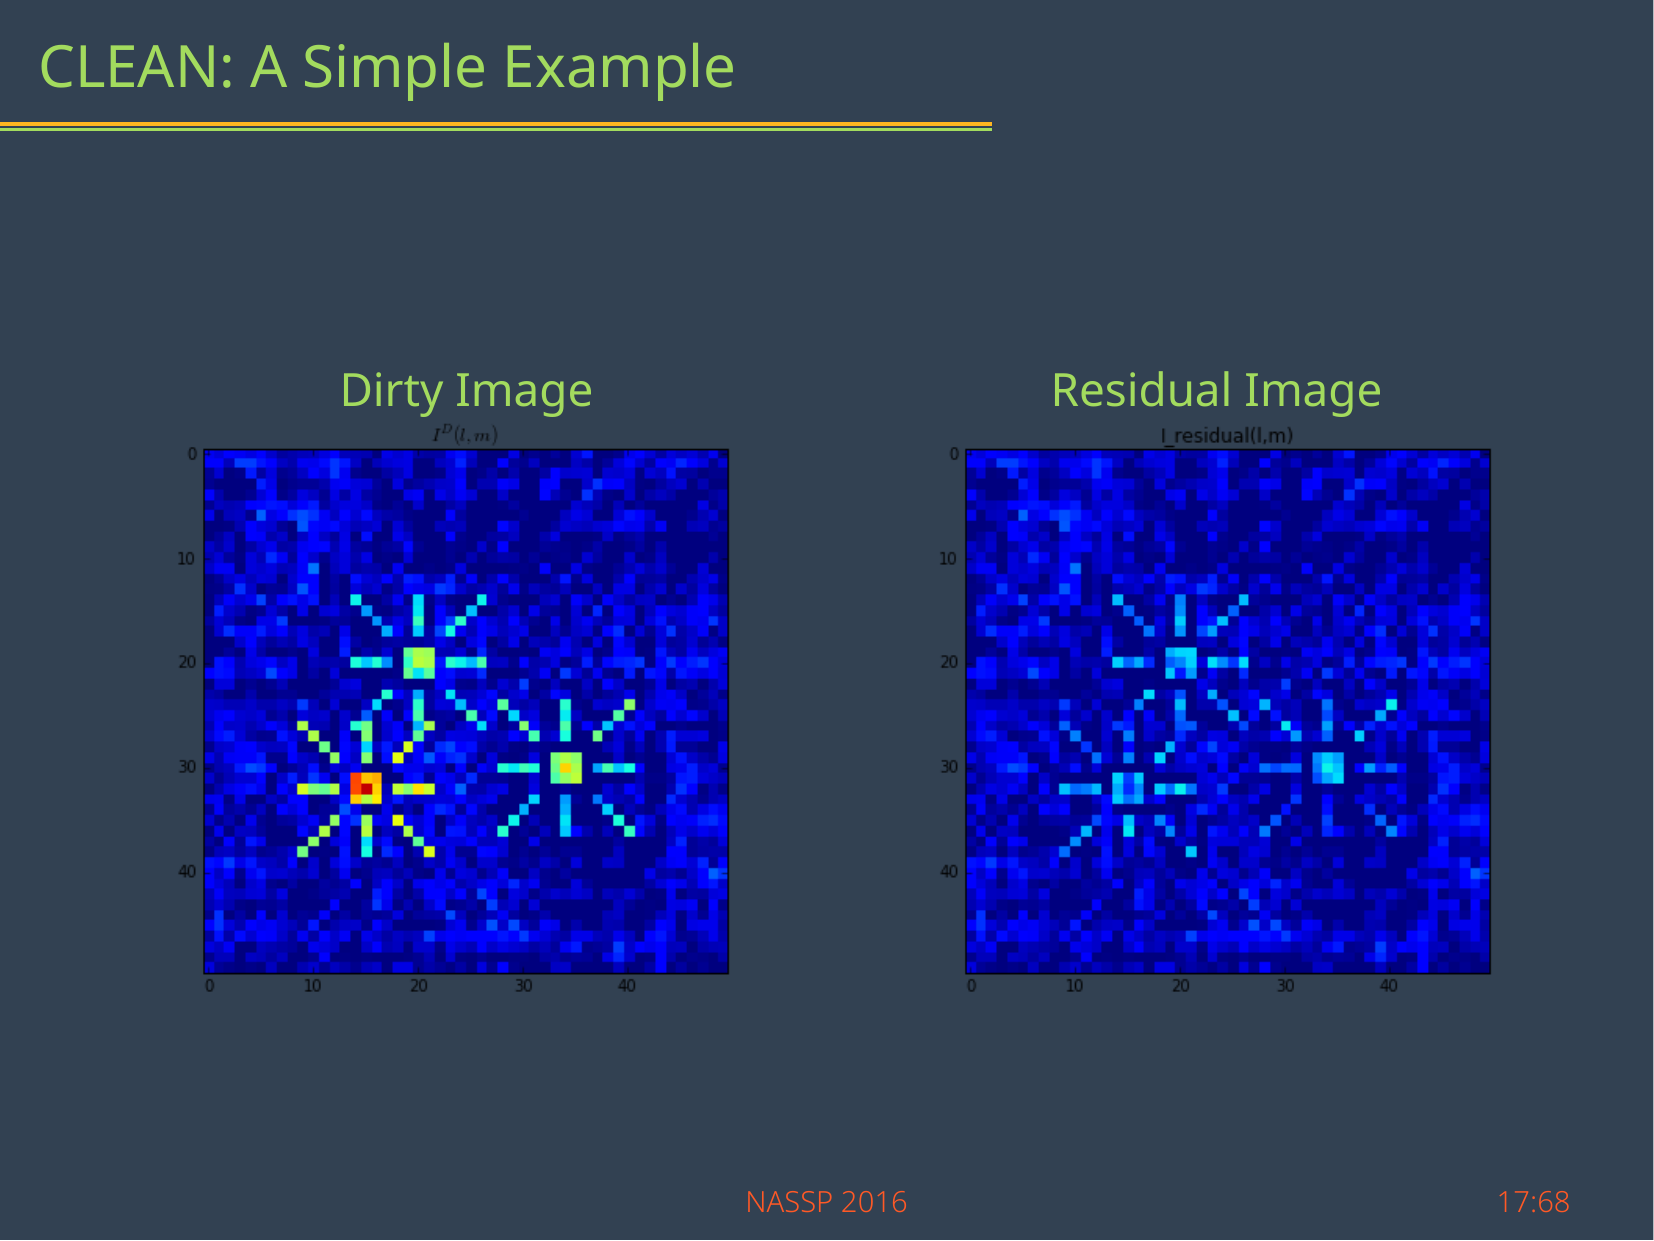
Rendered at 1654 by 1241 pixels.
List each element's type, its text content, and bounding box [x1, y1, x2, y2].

text_box Dirty Image [265, 350, 668, 410]
text_box CLEAN: A Simple Example [23, 17, 1063, 103]
text_box Residual Image [1015, 350, 1418, 421]
picture [166, 410, 1499, 1006]
